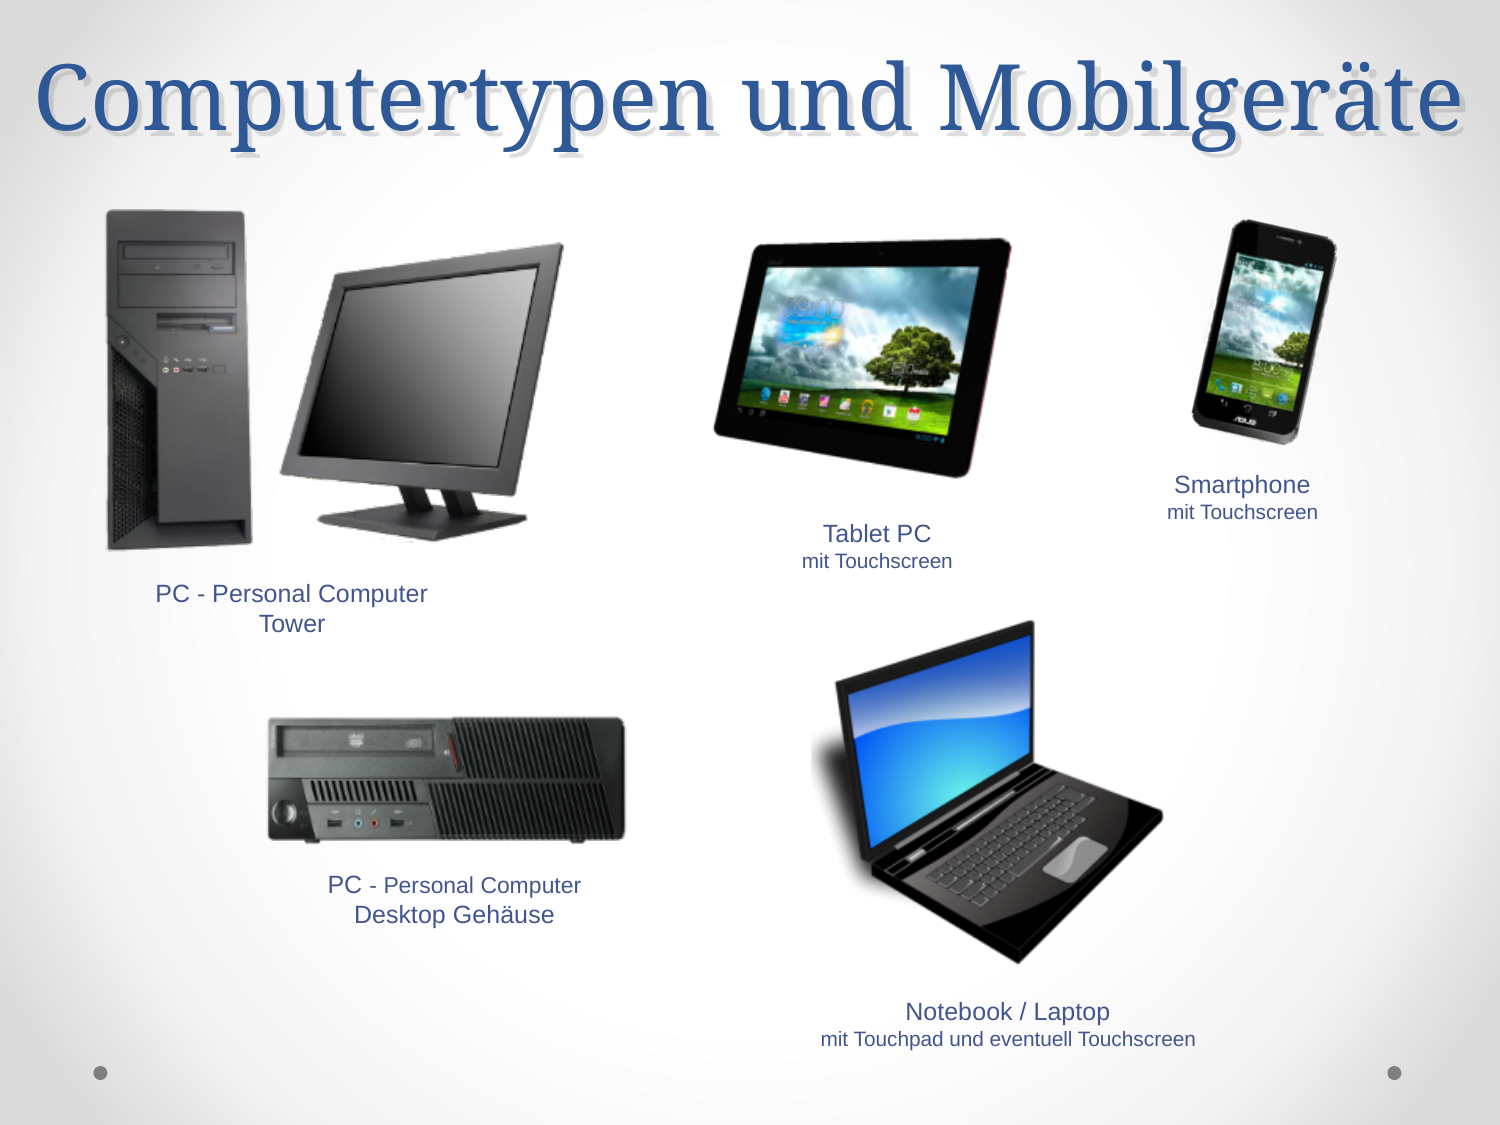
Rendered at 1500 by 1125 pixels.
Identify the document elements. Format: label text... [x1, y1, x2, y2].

text_box Tablet PC mit Touchscreen [732, 510, 1023, 581]
text_box PC - Personal Computer Tower [97, 570, 487, 646]
title Computertypen und Mobilgeräte [17, 20, 1483, 157]
text_box PC - Personal Computer Desktop Gehäuse [245, 860, 665, 937]
picture [277, 240, 567, 543]
text_box Smartphone mit Touchscreen [1133, 461, 1352, 532]
text_box Notebook / Laptop mit Touchpad und eventuell Touchscreen [788, 987, 1229, 1059]
picture [708, 232, 1021, 485]
picture [1181, 212, 1350, 458]
picture [811, 615, 1168, 972]
picture [259, 707, 650, 852]
picture [100, 205, 256, 553]
